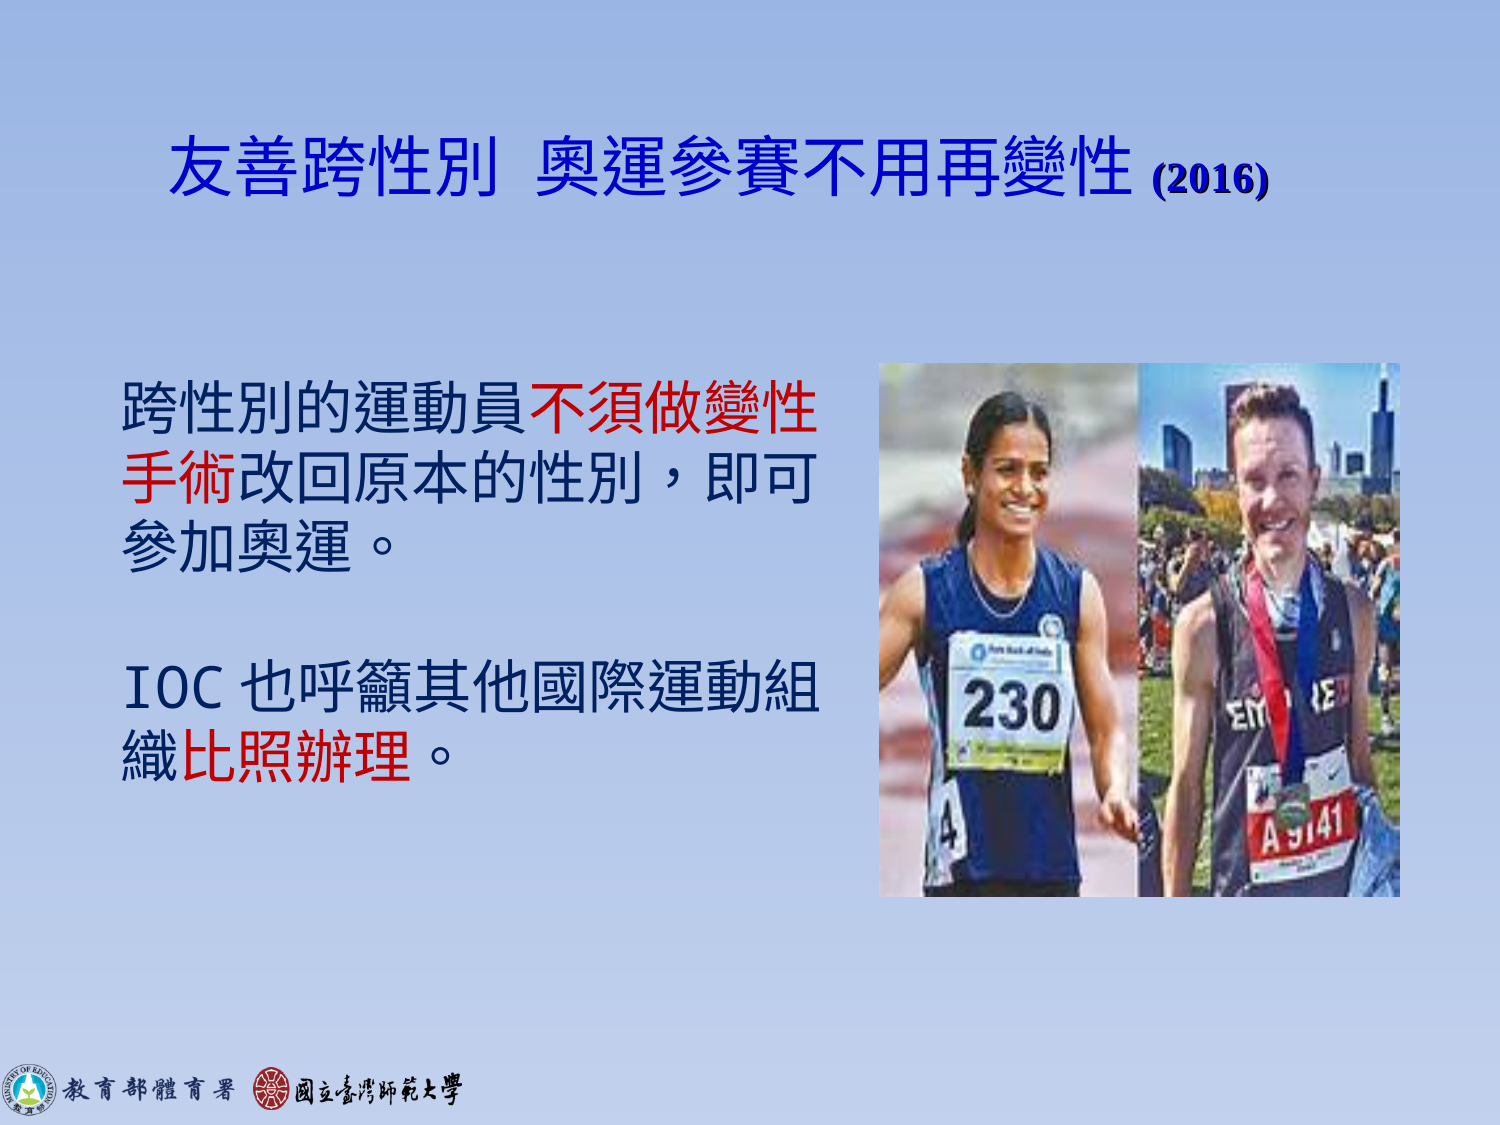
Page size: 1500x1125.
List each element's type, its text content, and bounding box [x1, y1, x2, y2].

text_box 友善跨性別 奧運參賽不用再變性(2016) [152, 117, 1284, 212]
text_box 跨性別的運動員不須做變性手術改回原本的性別，即可參加奧運。 IOC也呼籲其他國際運動組織比照辦理。 [105, 363, 856, 798]
picture [879, 363, 1400, 897]
